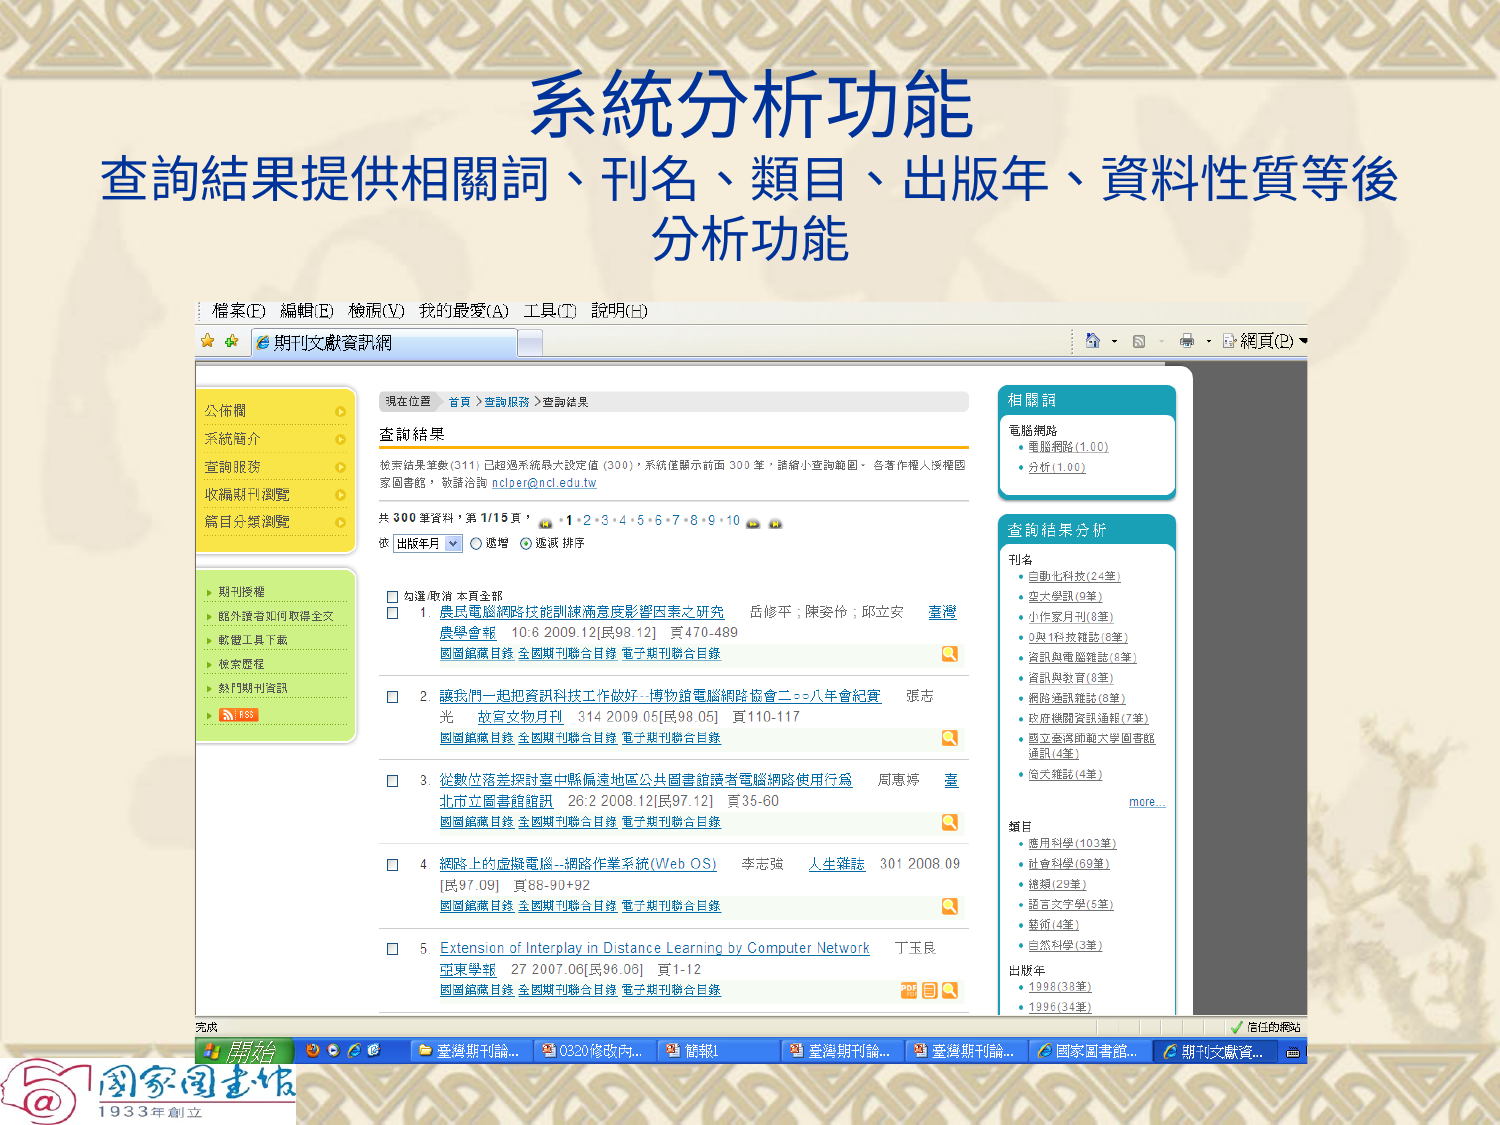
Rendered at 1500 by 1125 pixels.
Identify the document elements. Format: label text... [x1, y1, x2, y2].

title 系統分析功能 查詢結果提供相關詞、刊名、類目、出版年、資料性質等後分析功能 [75, 45, 1426, 279]
picture [0, 0, 1500, 1125]
